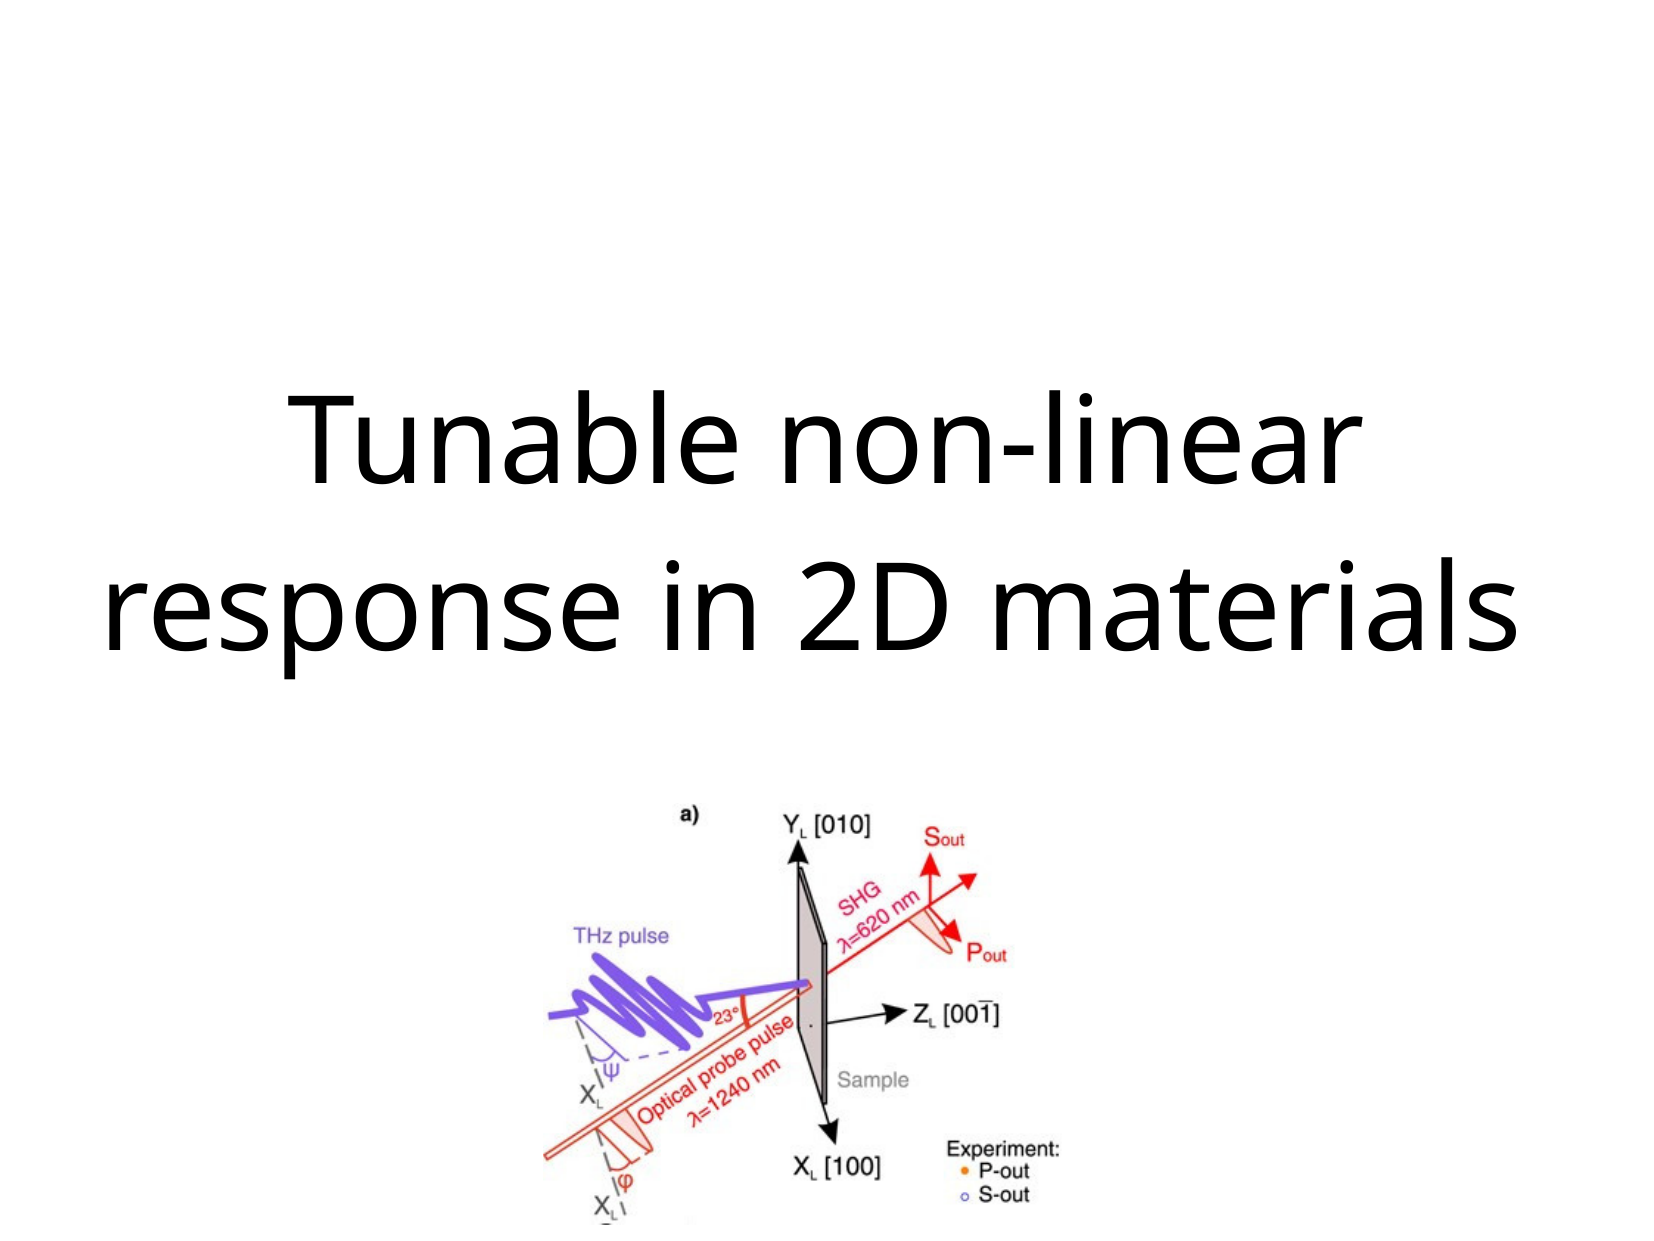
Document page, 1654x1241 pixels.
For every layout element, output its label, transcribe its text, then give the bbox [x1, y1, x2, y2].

title Tunable non-linear response in 2D materials [82, 188, 1571, 851]
picture [543, 803, 1087, 1225]
